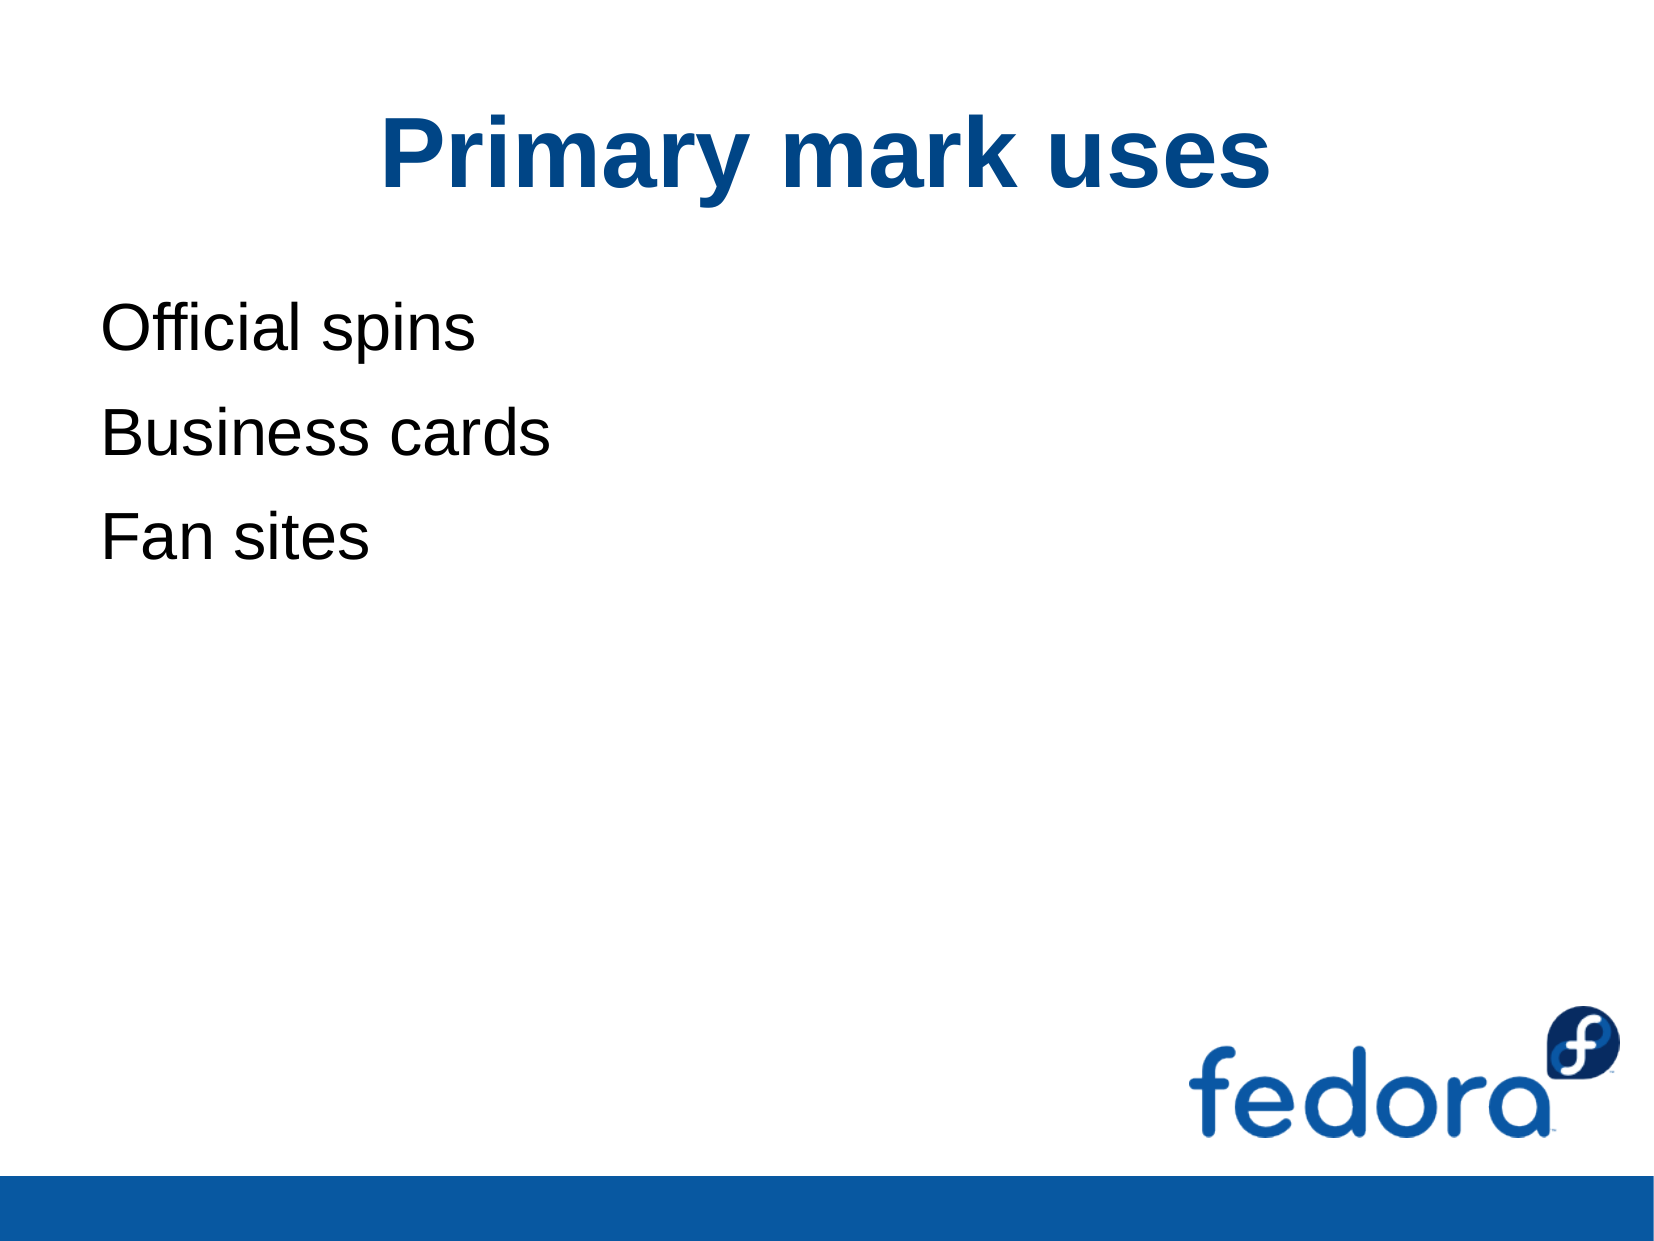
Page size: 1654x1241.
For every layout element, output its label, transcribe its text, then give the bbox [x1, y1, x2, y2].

list Official spins Business cards Fan sites [82, 290, 1571, 1094]
picture [0, 1176, 1654, 1241]
title Primary mark uses [82, 49, 1571, 257]
picture [1189, 1006, 1620, 1138]
